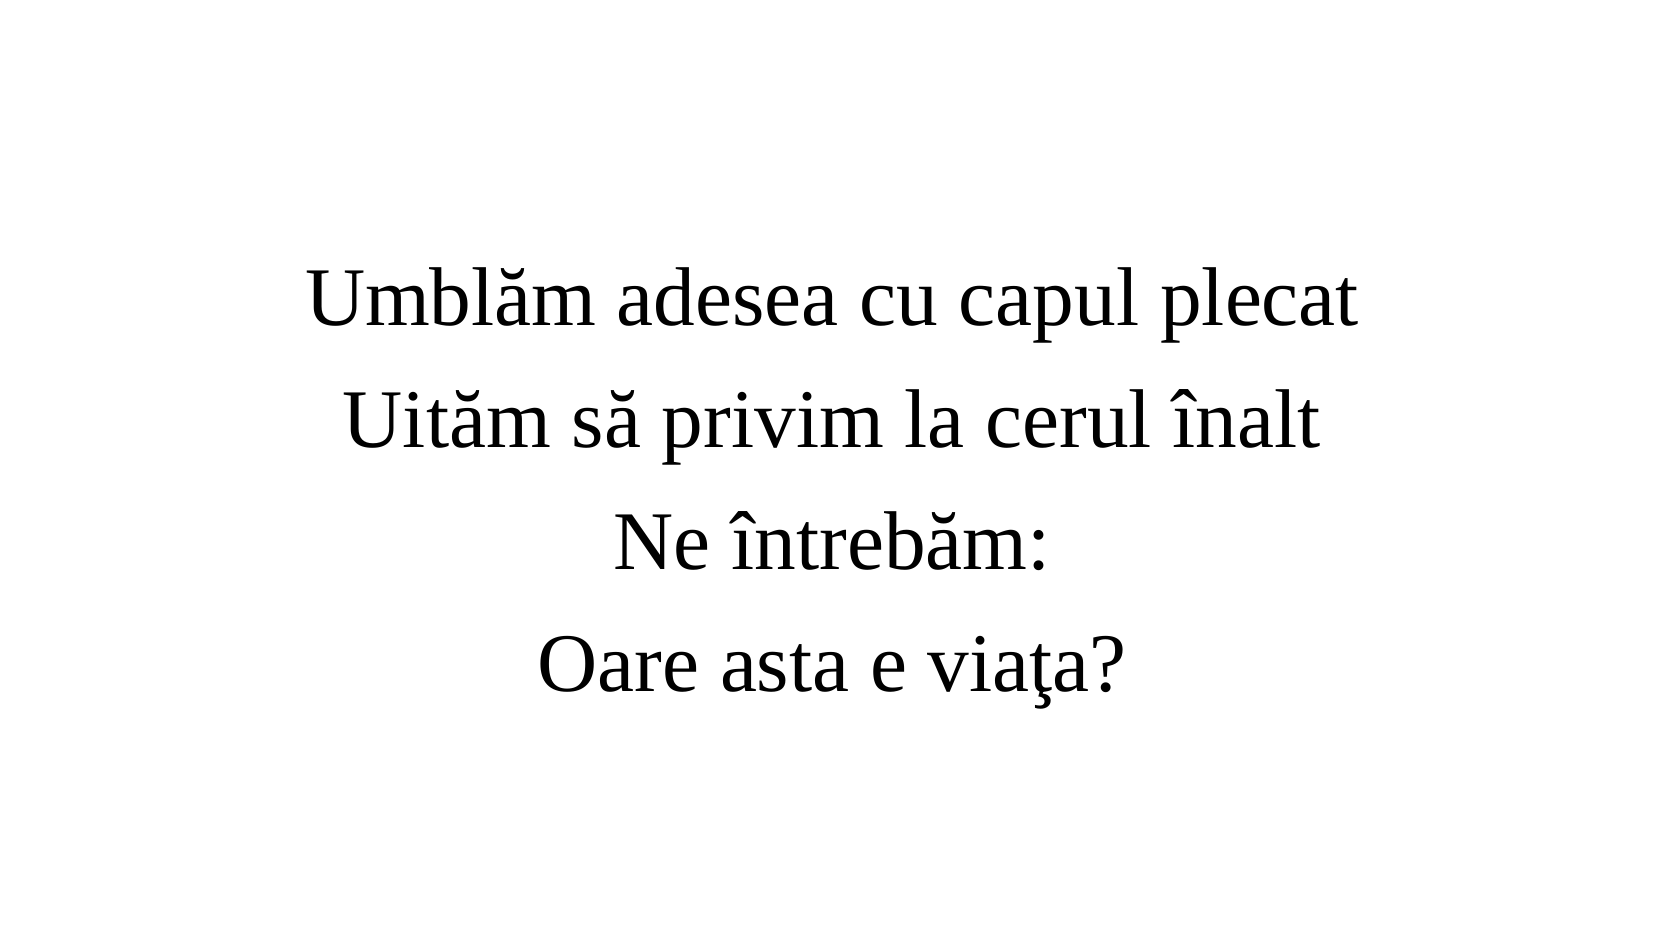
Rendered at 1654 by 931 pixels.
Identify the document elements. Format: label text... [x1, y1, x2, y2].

subtitle Umblăm adesea cu capul plecat Uităm să privim la cerul înalt Ne întrebăm: Oare asta e viaţa? [94, 238, 1571, 712]
